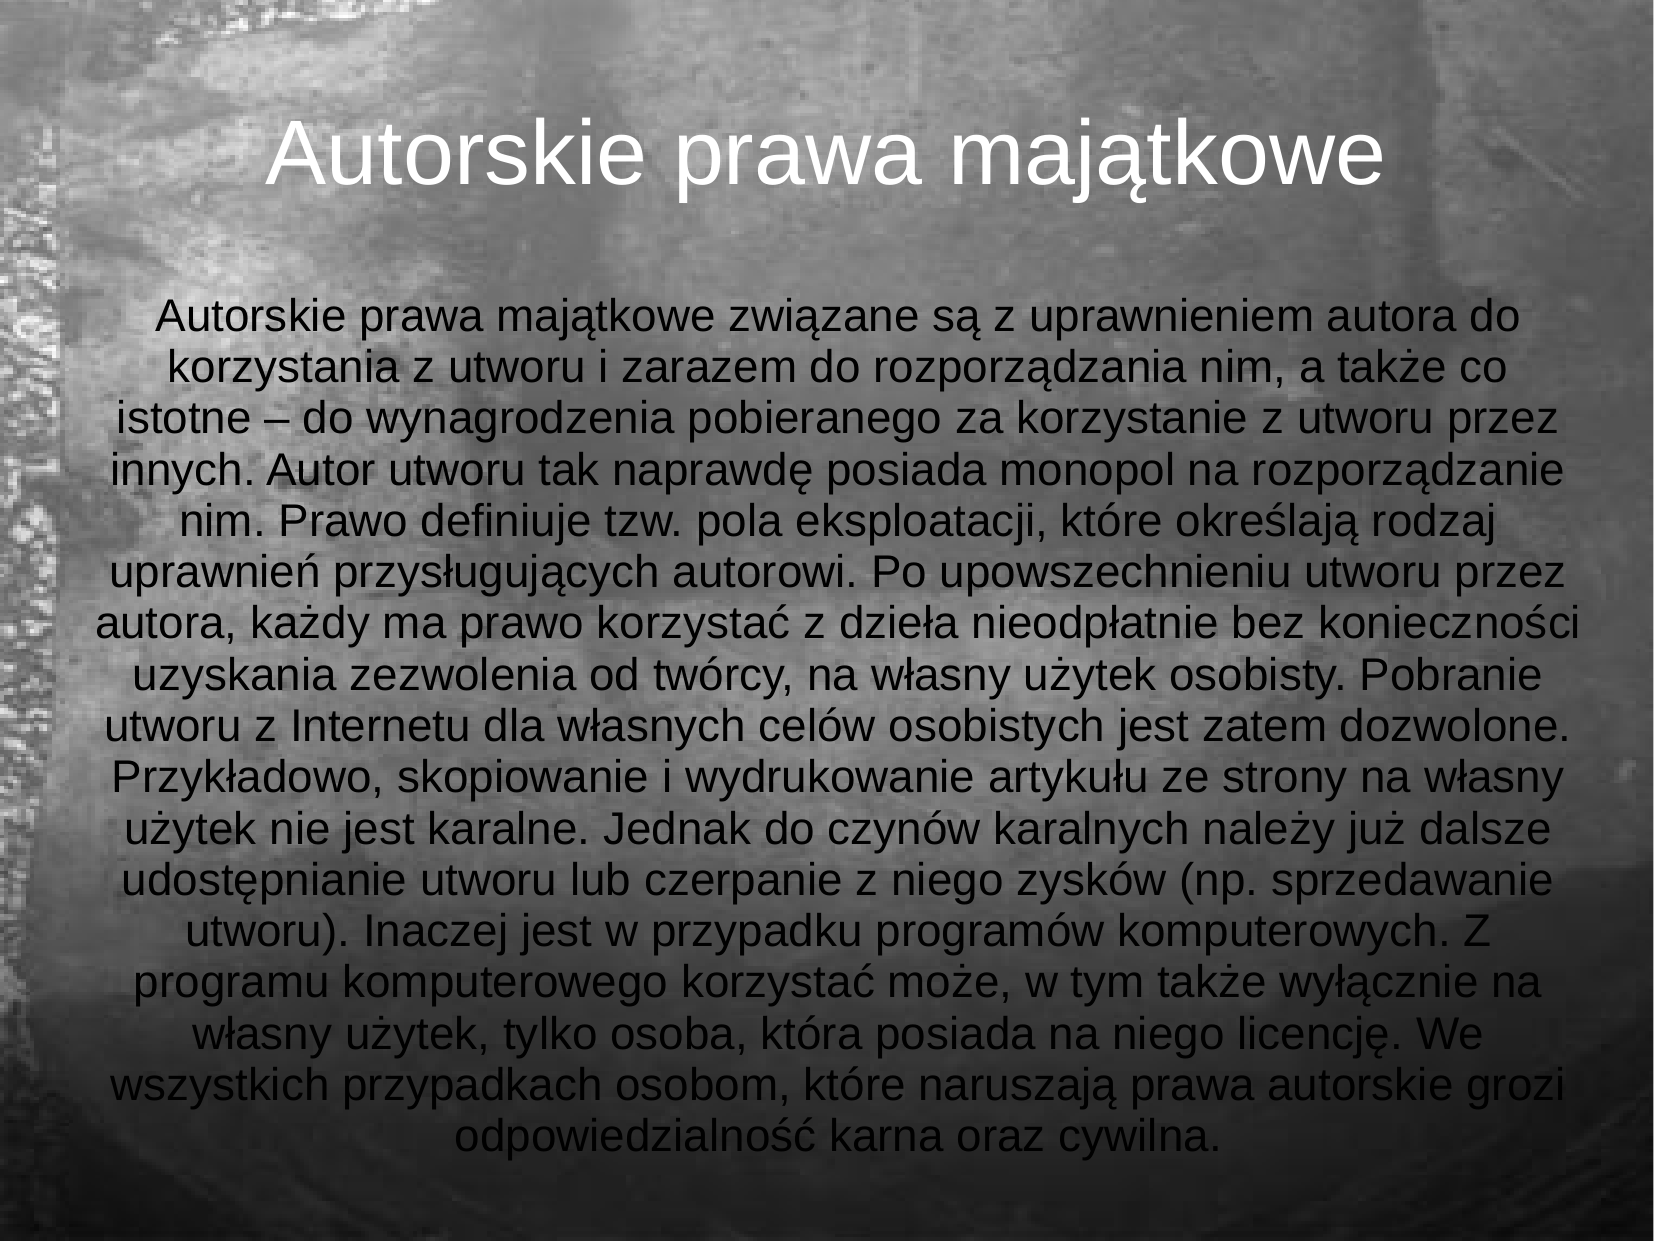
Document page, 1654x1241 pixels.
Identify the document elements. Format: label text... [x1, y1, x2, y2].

subtitle Autorskie prawa majątkowe związane są z uprawnieniem autora do korzystania z utworu i zarazem do rozporządzania nim, a także co istotne – do wynagrodzenia pobieranego za korzystanie z utworu przez innych. Autor utworu tak naprawdę posiada monopol na rozporządzanie nim. Prawo definiuje tzw. pola eksploatacji, które określają rodzaj uprawnień przysługujących autorowi. Po upowszechnieniu utworu przez autora, każdy ma prawo korzystać z dzieła nieodpłatnie bez konieczności uzyskania zezwolenia od twórcy, na własny użytek osobisty. Pobranie utworu z Internetu dla własnych celów osobistych jest zatem dozwolone. Przykładowo, skopiowanie i wydrukowanie artykułu ze strony na własny użytek nie jest karalne. Jednak do czynów karalnych należy już dalsze udostępnianie utworu lub czerpanie z niego zysków (np. sprzedawanie utworu). Inaczej jest w przypadku programów komputerowych. Z programu komputerowego korzystać może, w tym także wyłącznie na własny użytek, tylko osoba, która posiada na niego licencję. We wszystkich przypadkach osobom, które naruszają prawa autorskie grozi odpowiedzialność karna oraz cywilna. [94, 291, 1583, 1241]
picture [0, 0, 1654, 1241]
title Autorskie prawa majątkowe [82, 49, 1571, 257]
